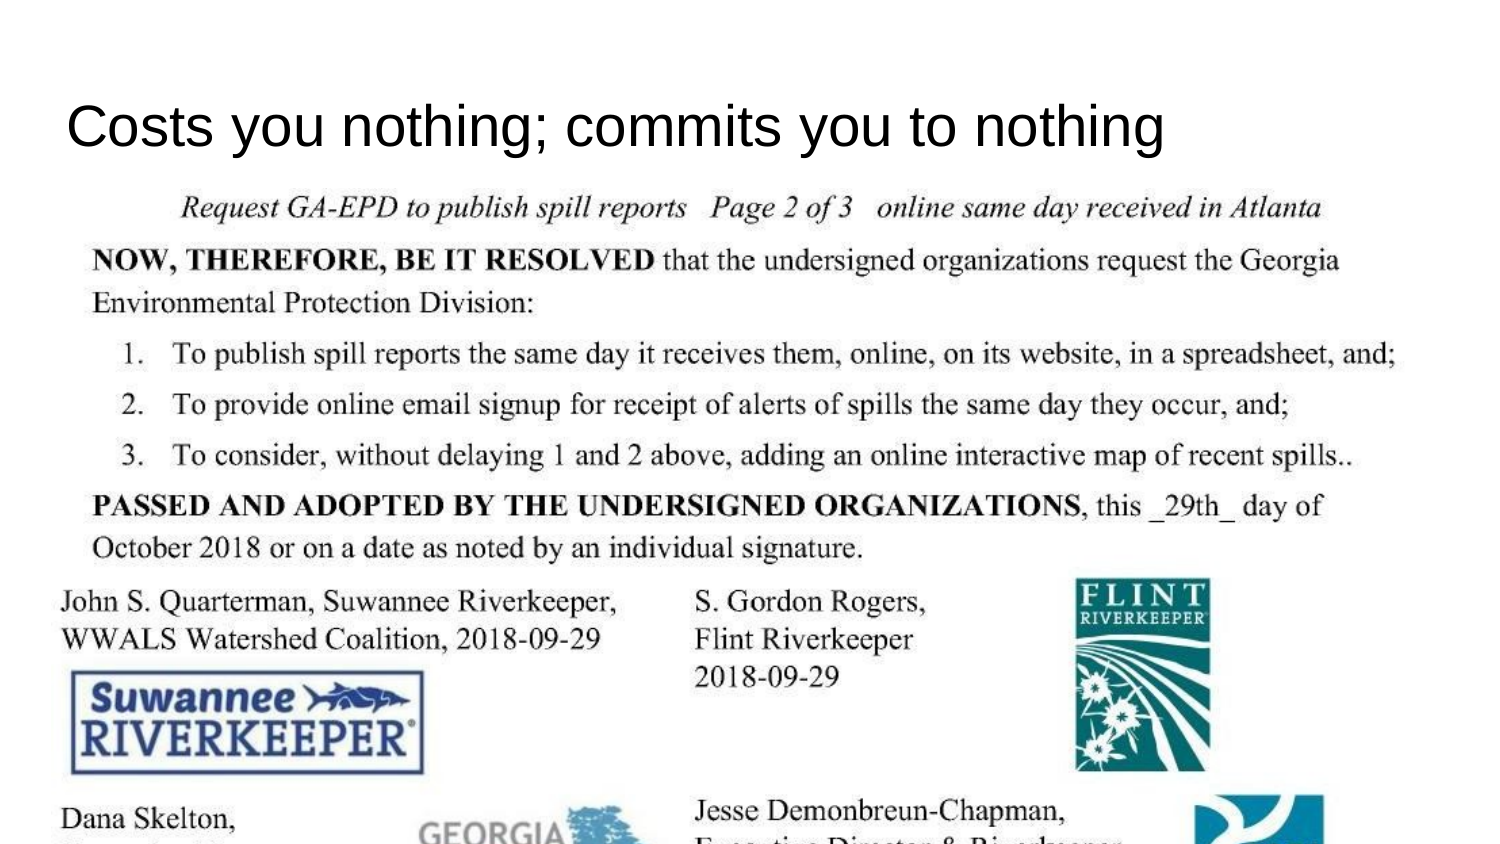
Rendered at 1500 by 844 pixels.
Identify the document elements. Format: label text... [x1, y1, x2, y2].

title Costs you nothing; commits you to nothing [51, 72, 1449, 167]
picture [51, 188, 1449, 844]
